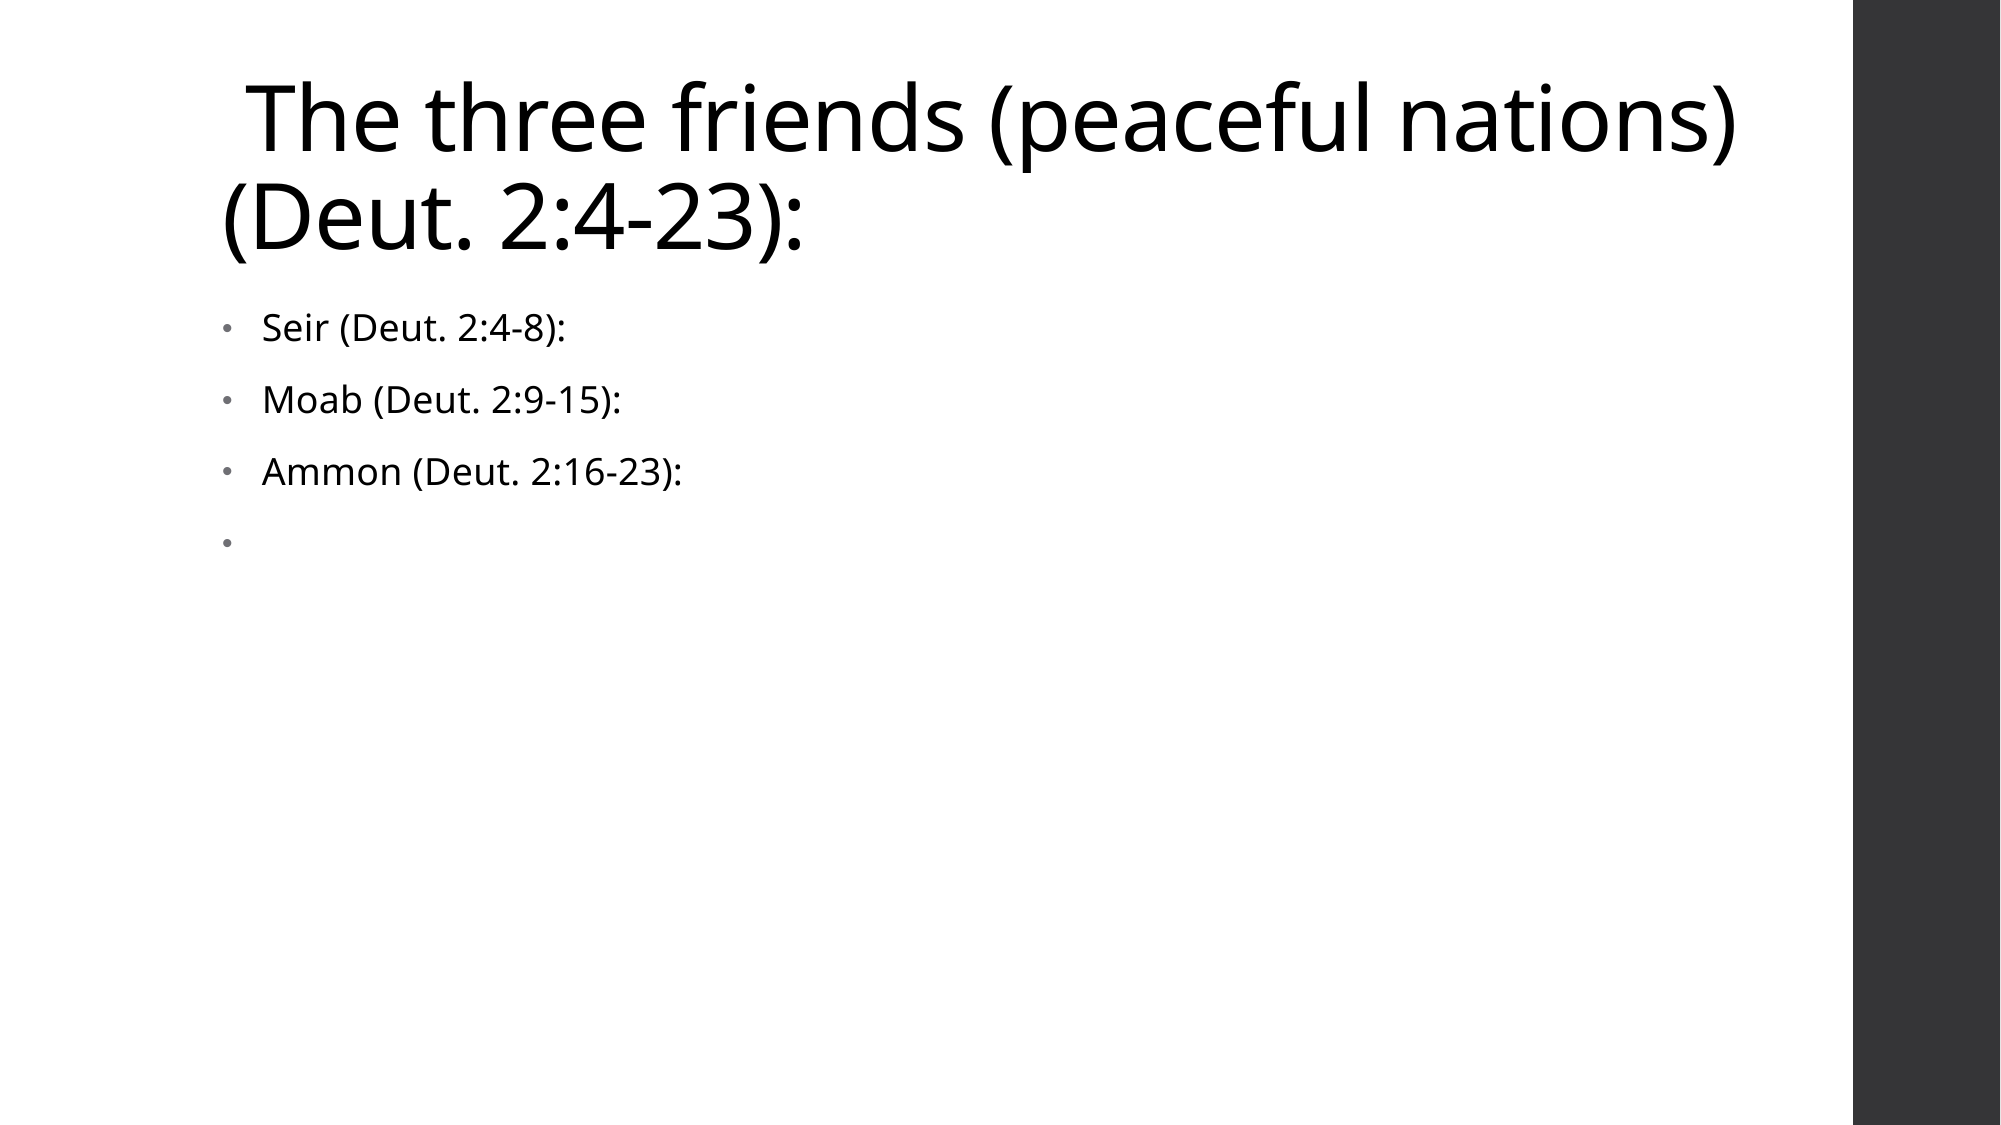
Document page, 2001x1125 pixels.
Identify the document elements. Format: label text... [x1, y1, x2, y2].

title The three friends (peaceful nations) (Deut. 2:4-23): [206, 60, 1797, 278]
list Seir (Deut. 2:4-8): Moab (Deut. 2:9-15): Ammon (Deut. 2:16-23): [206, 299, 1617, 1014]
